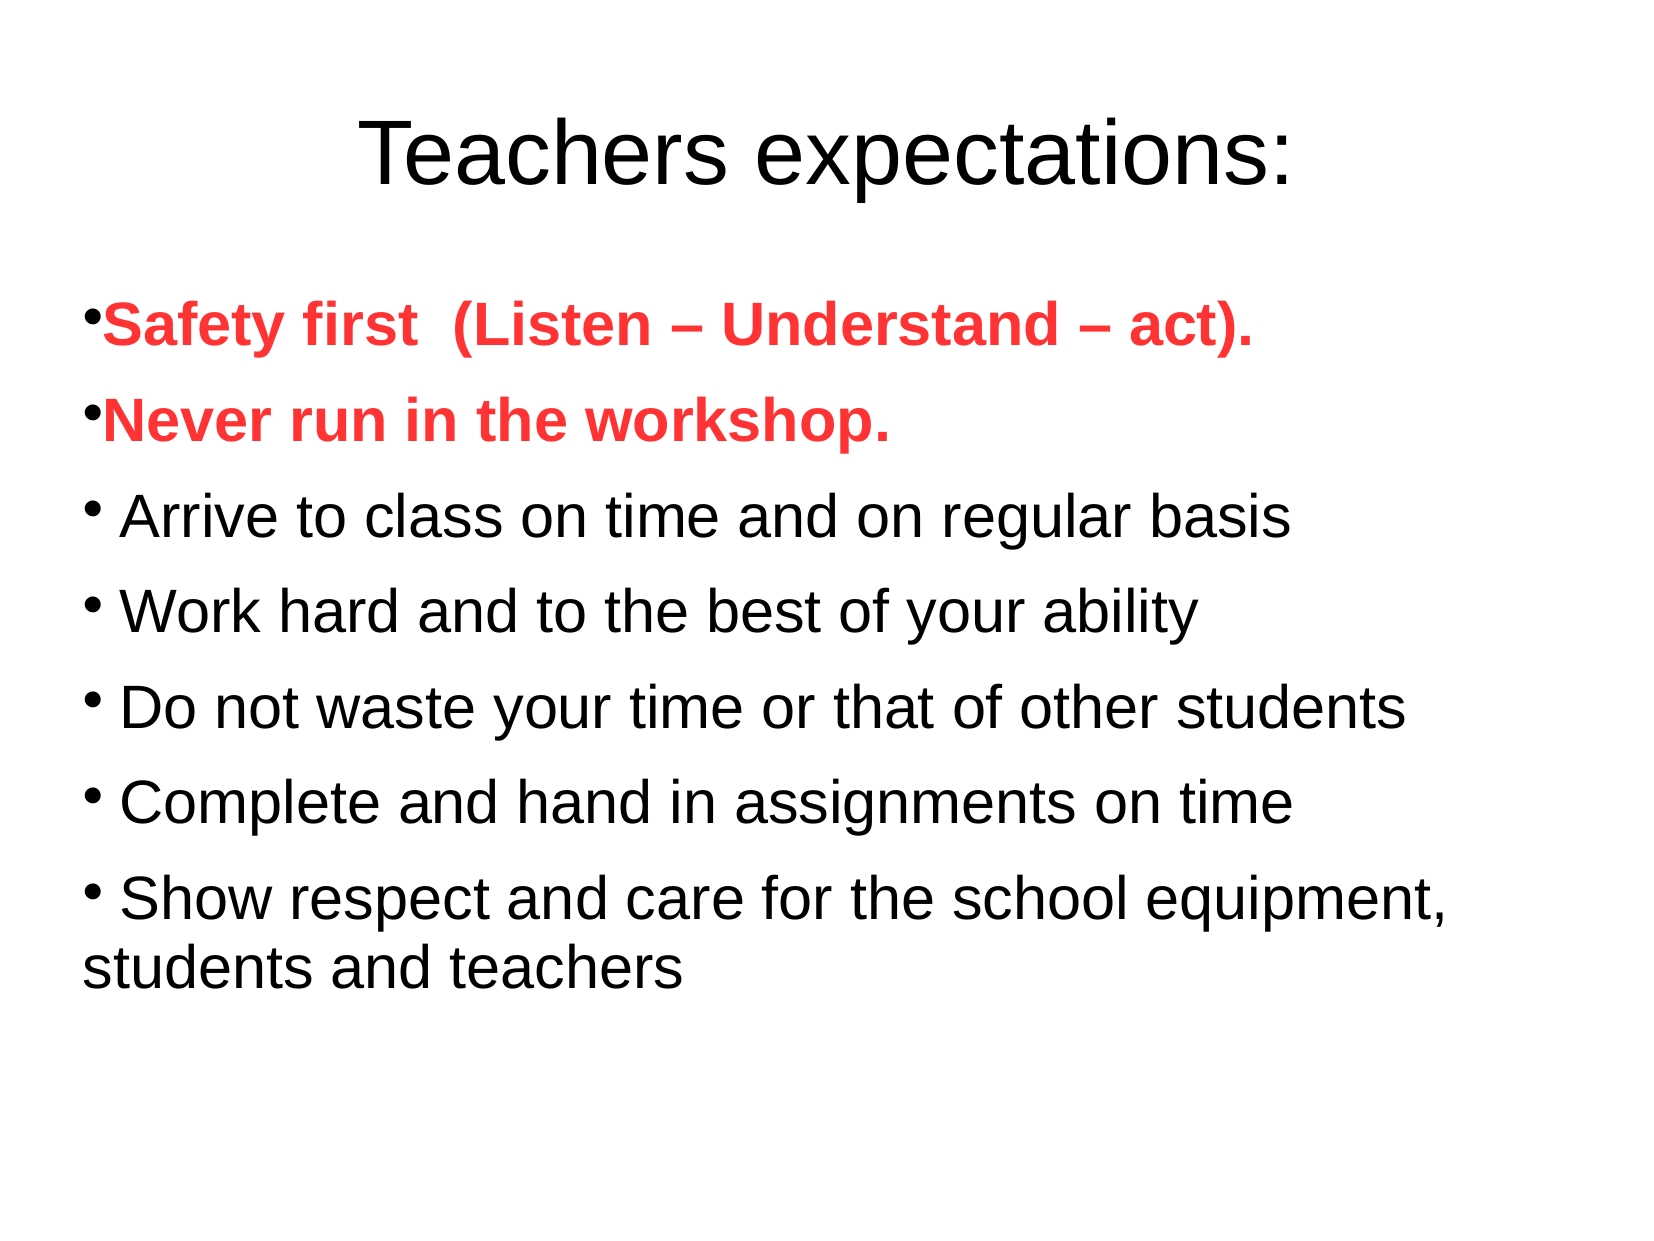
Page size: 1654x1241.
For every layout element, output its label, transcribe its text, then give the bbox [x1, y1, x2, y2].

title Teachers expectations: [82, 49, 1571, 257]
list Safety first (Listen – Understand – act). Never run in the workshop. Arrive to class on time and on regular basis Work hard and to the best of your ability Do not waste your time or that of other students Complete and hand in assignments on time Show respect and care for the school equipment, students and teachers [82, 290, 1571, 1010]
